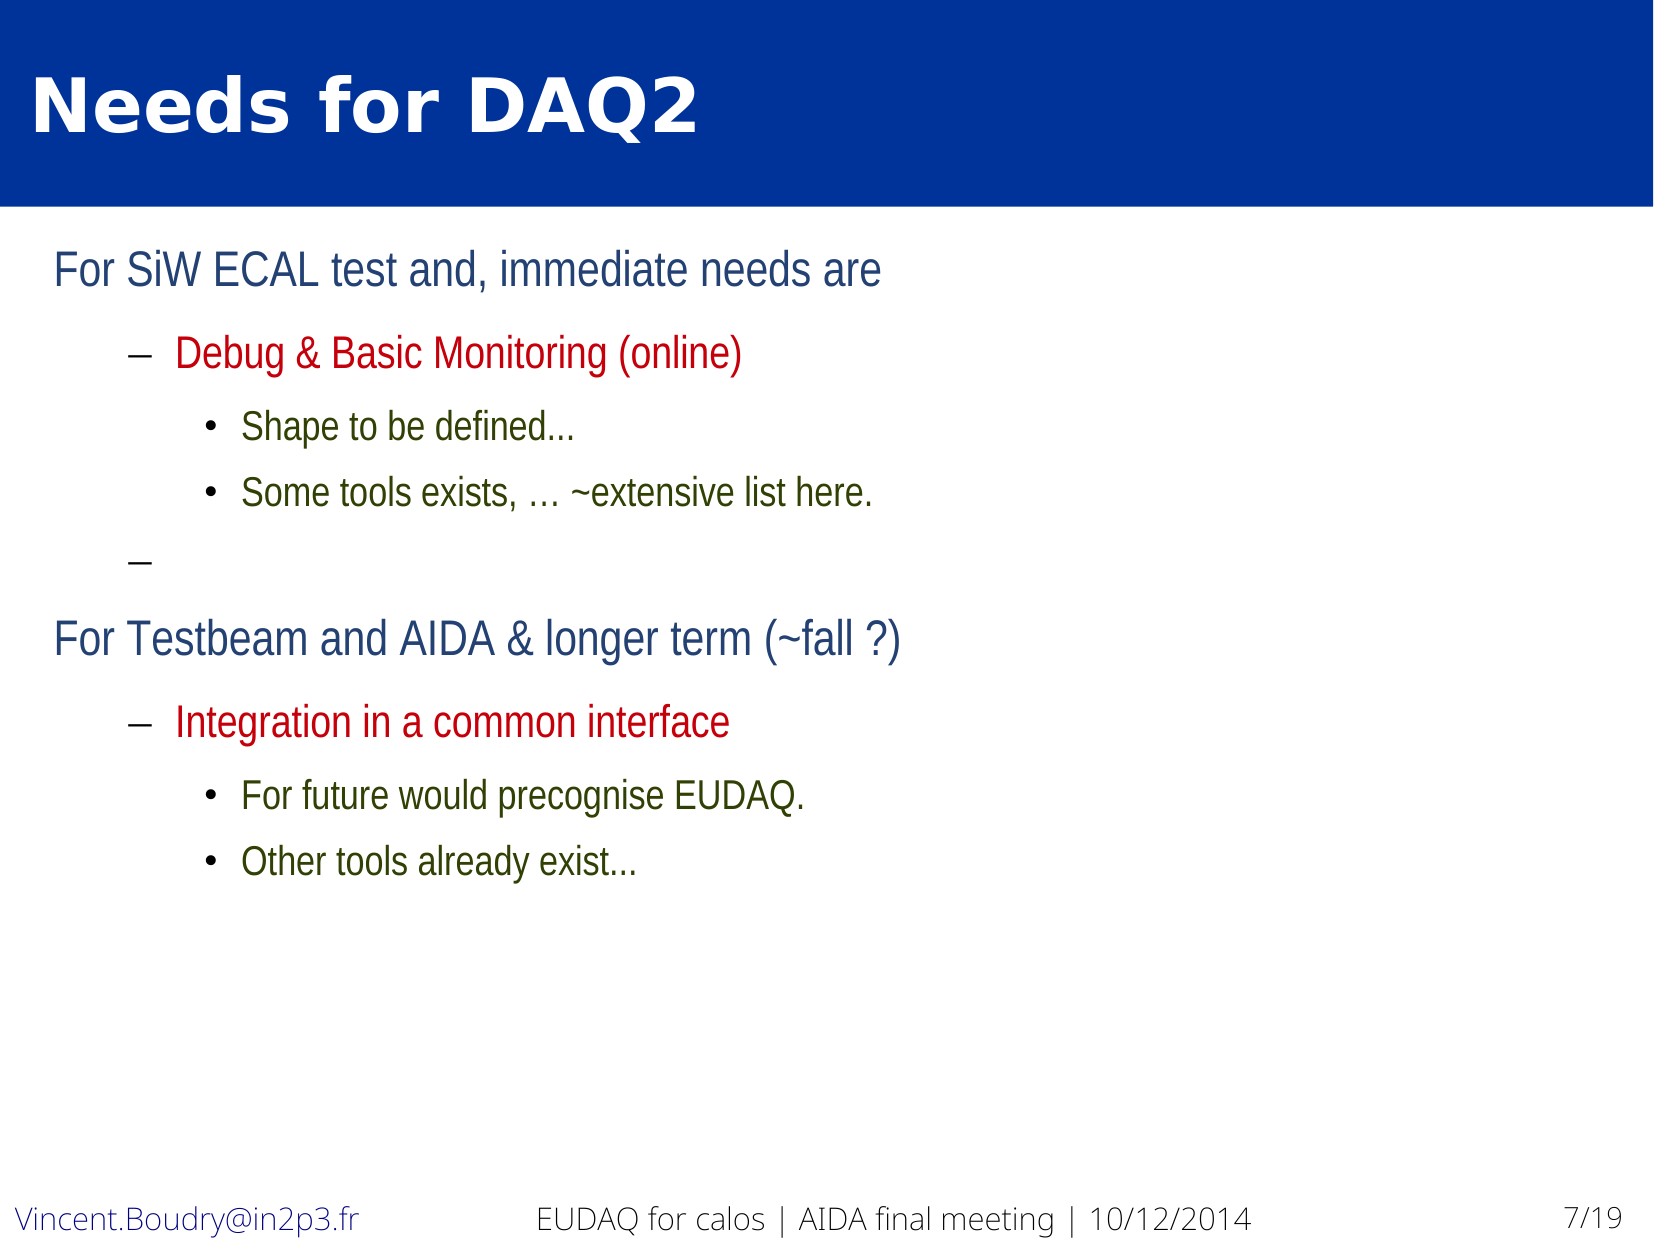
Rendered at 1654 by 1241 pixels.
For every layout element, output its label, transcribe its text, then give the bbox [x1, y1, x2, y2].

title Needs for DAQ2 [29, 10, 1654, 203]
list For SiW ECAL test and, immediate needs are Debug & Basic Monitoring (online) Shape to be defined... Some tools exists, … ~extensive list here. For Testbeam and AIDA & longer term (~fall ?) Integration in a common interface For future would precognise EUDAQ. Other tools already exist... [53, 239, 1589, 1191]
